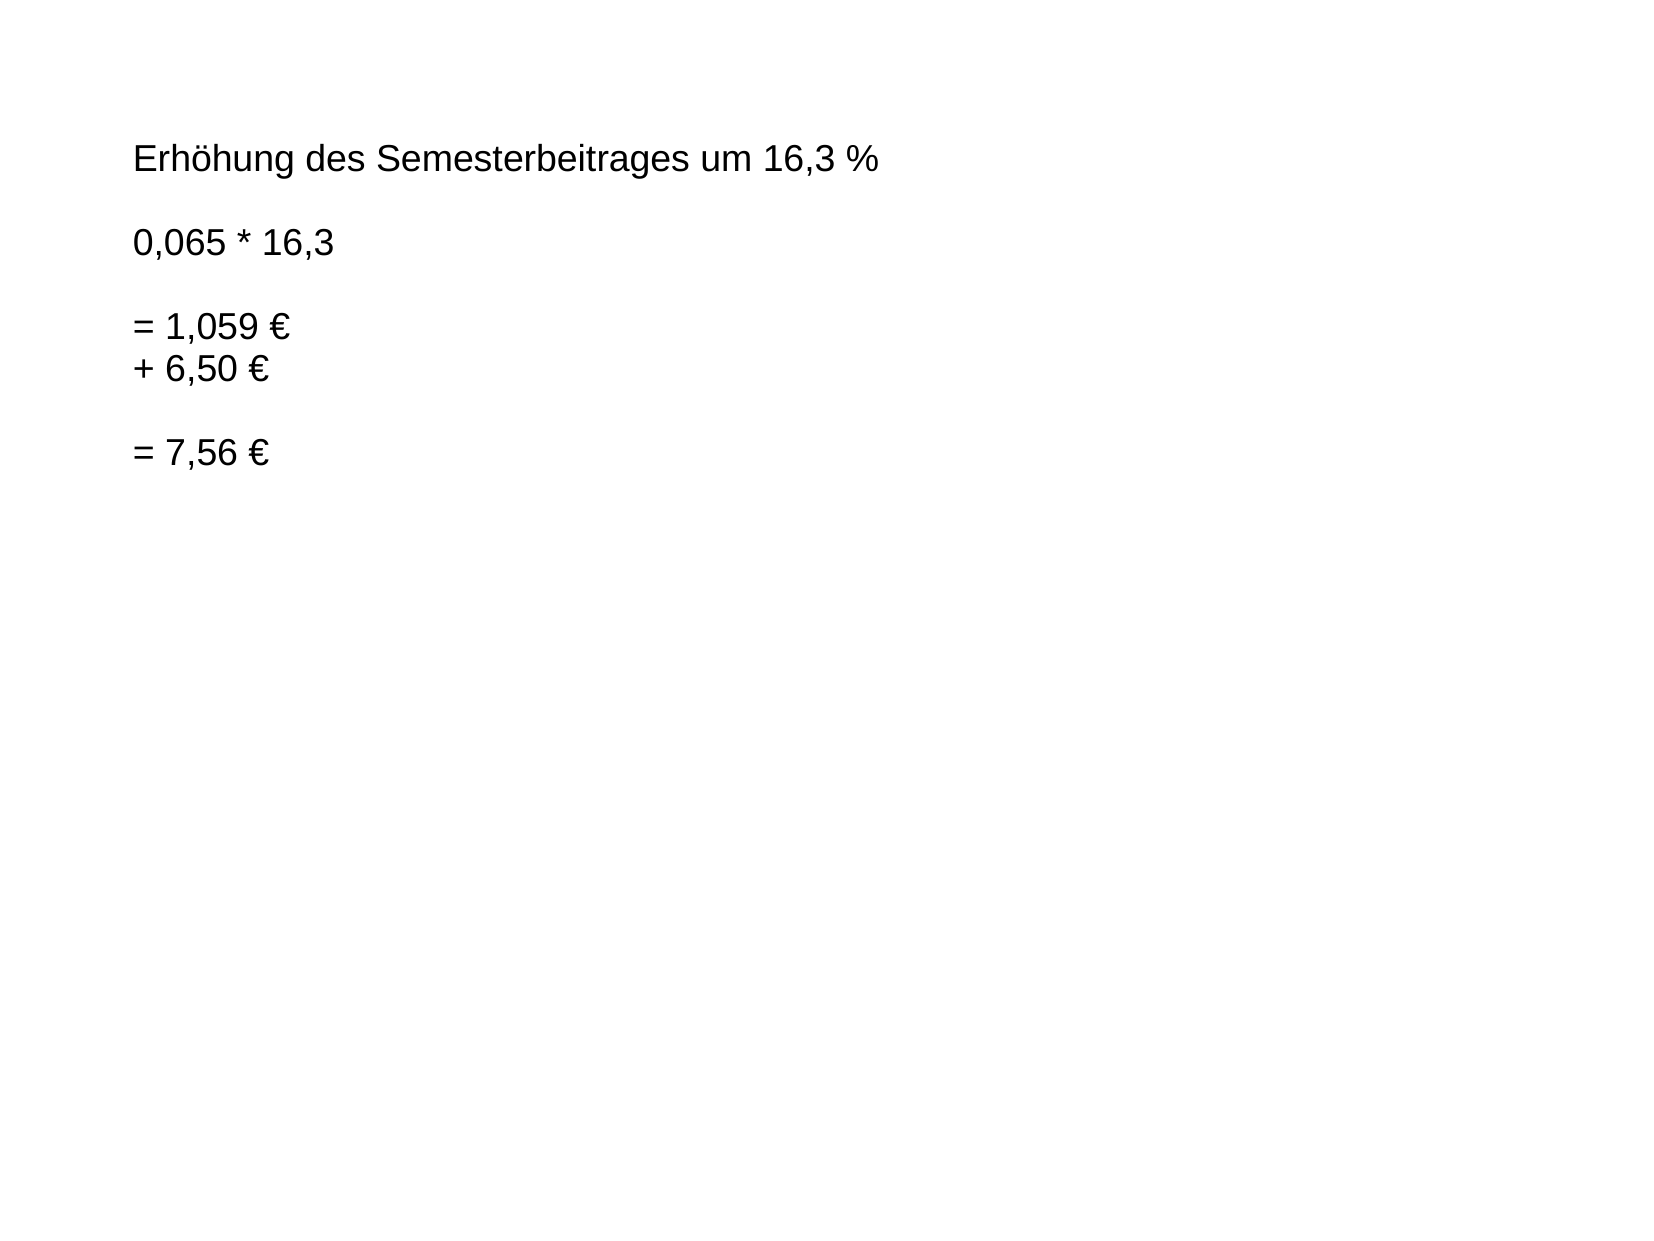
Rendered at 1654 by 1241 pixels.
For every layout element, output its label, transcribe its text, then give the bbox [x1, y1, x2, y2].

text_box Erhöhung des Semesterbeitrages um 16,3 % 0,065 * 16,3 = 1,059 € + 6,50 € = 7,56 € [118, 129, 1524, 481]
